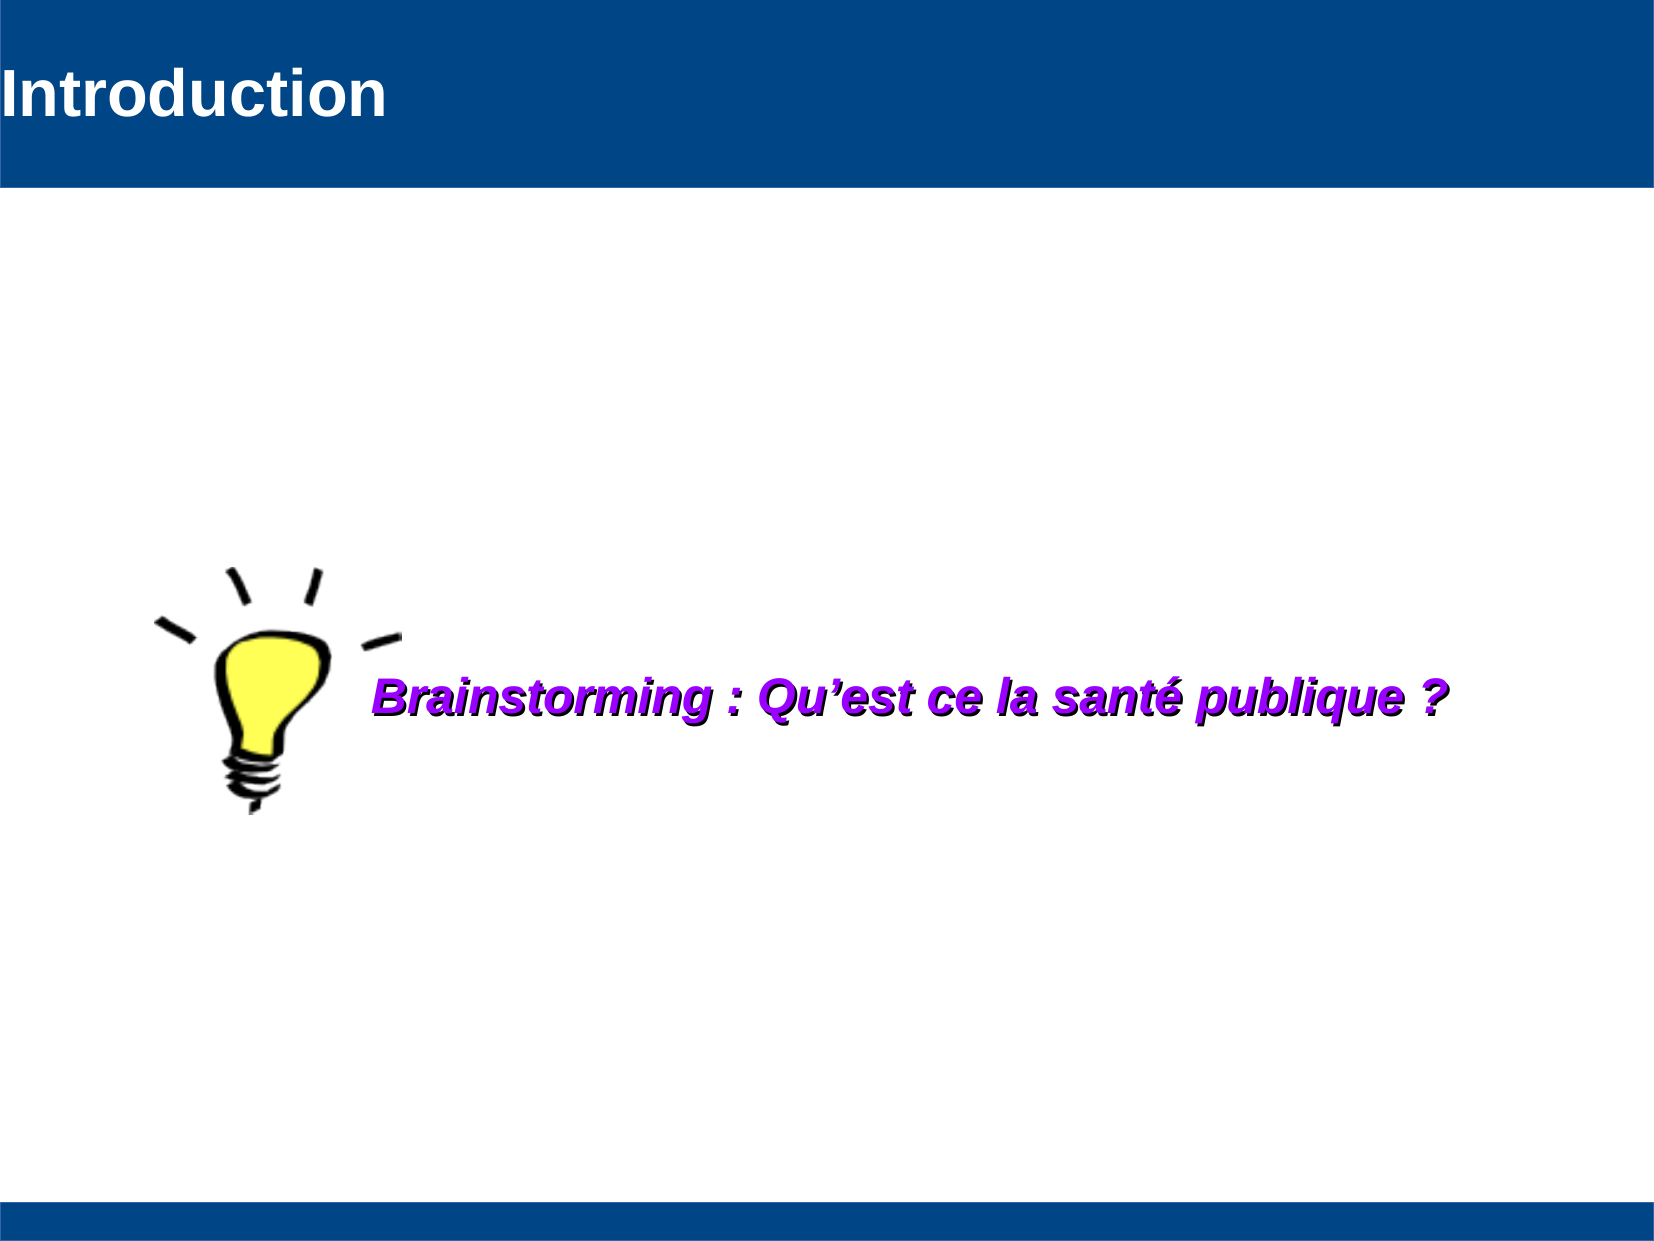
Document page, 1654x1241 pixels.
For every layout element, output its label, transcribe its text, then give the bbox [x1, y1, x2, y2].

text_box Brainstorming : Qu’est ce la santé publique ? [402, 661, 1465, 733]
title Introduction [0, 0, 1654, 188]
picture [154, 567, 402, 815]
